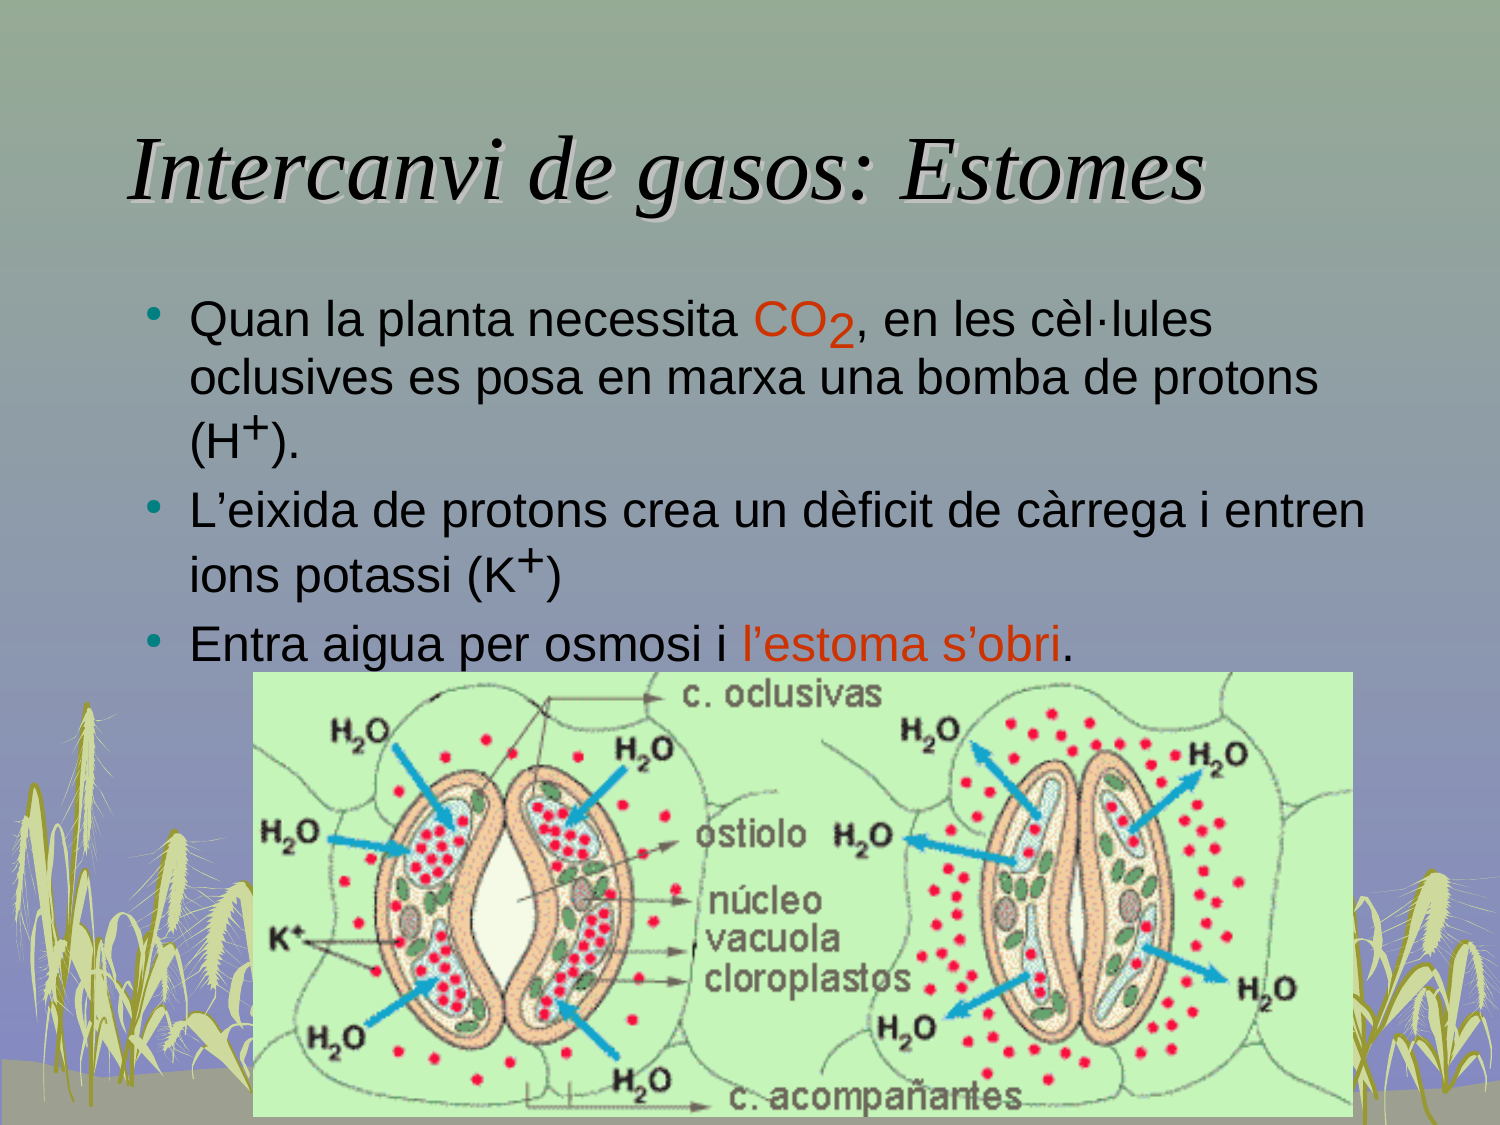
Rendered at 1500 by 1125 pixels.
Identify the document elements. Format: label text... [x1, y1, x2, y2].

list Quan la planta necessita CO2, en les cèl·lules oclusives es posa en marxa una bomba de protons (H+). L’eixida de protons crea un dèficit de càrrega i entren ions potassi (K+) Entra aigua per osmosi i l’estoma s’obri. [100, 278, 1411, 717]
picture [253, 672, 1353, 1117]
title Intercanvi de gasos: Estomes [112, 68, 1388, 257]
